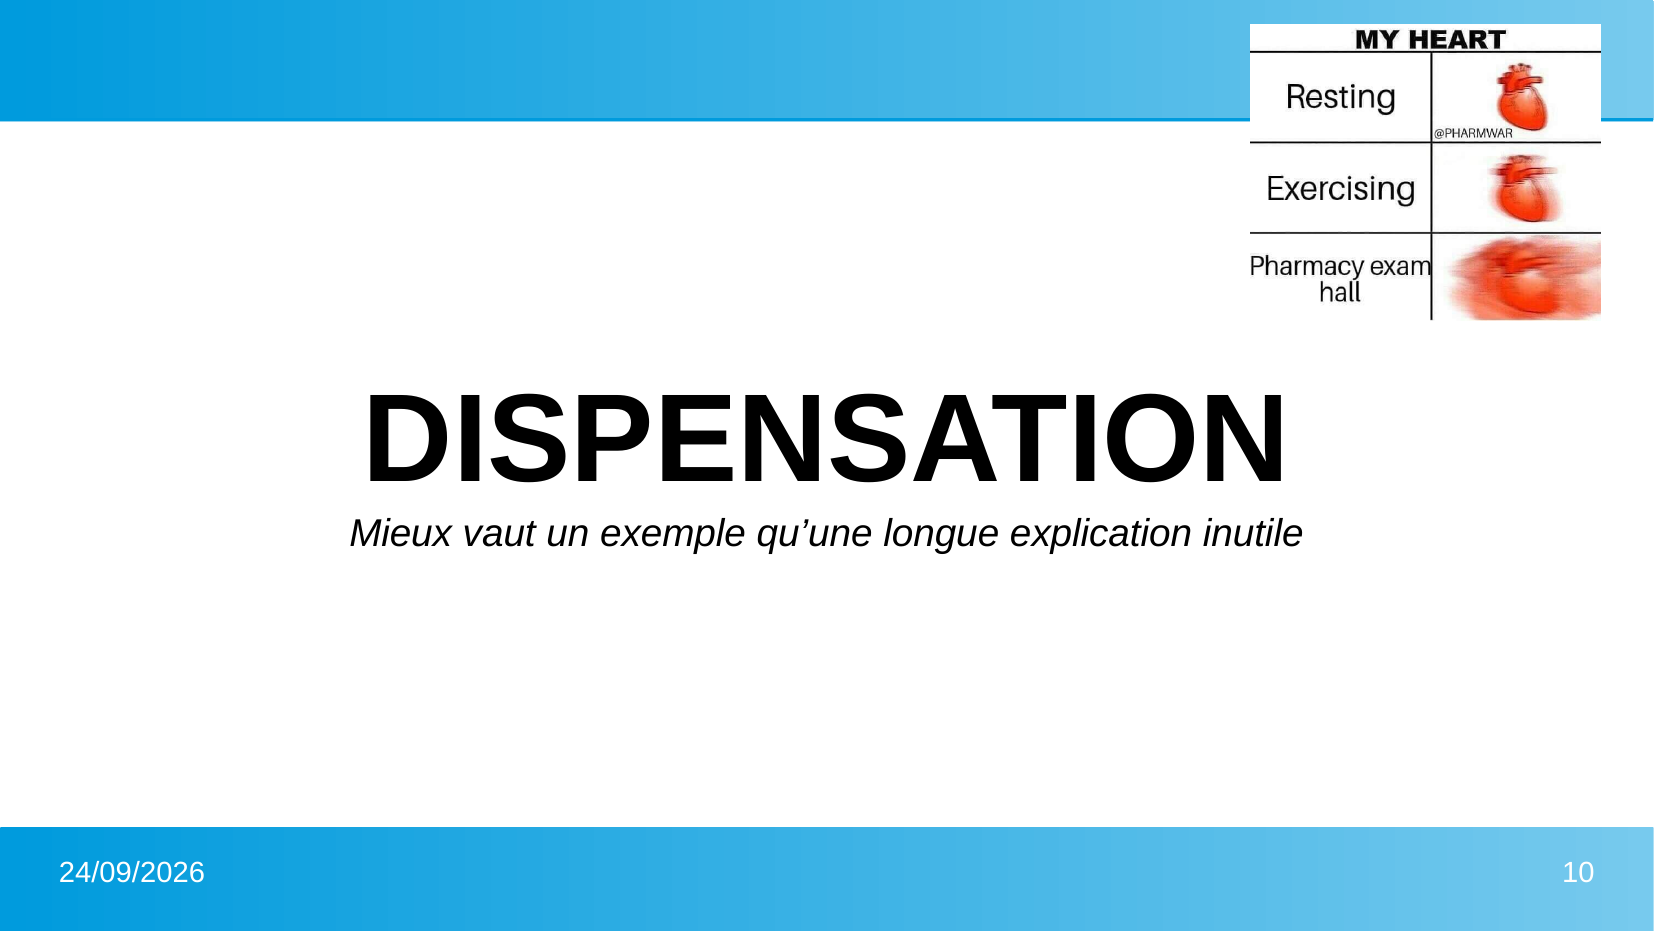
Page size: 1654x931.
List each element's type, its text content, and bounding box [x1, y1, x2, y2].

title DISPENSATION Mieux vaut un exemple qu’une longue explication inutile [59, 135, 1595, 816]
picture [1250, 24, 1601, 321]
